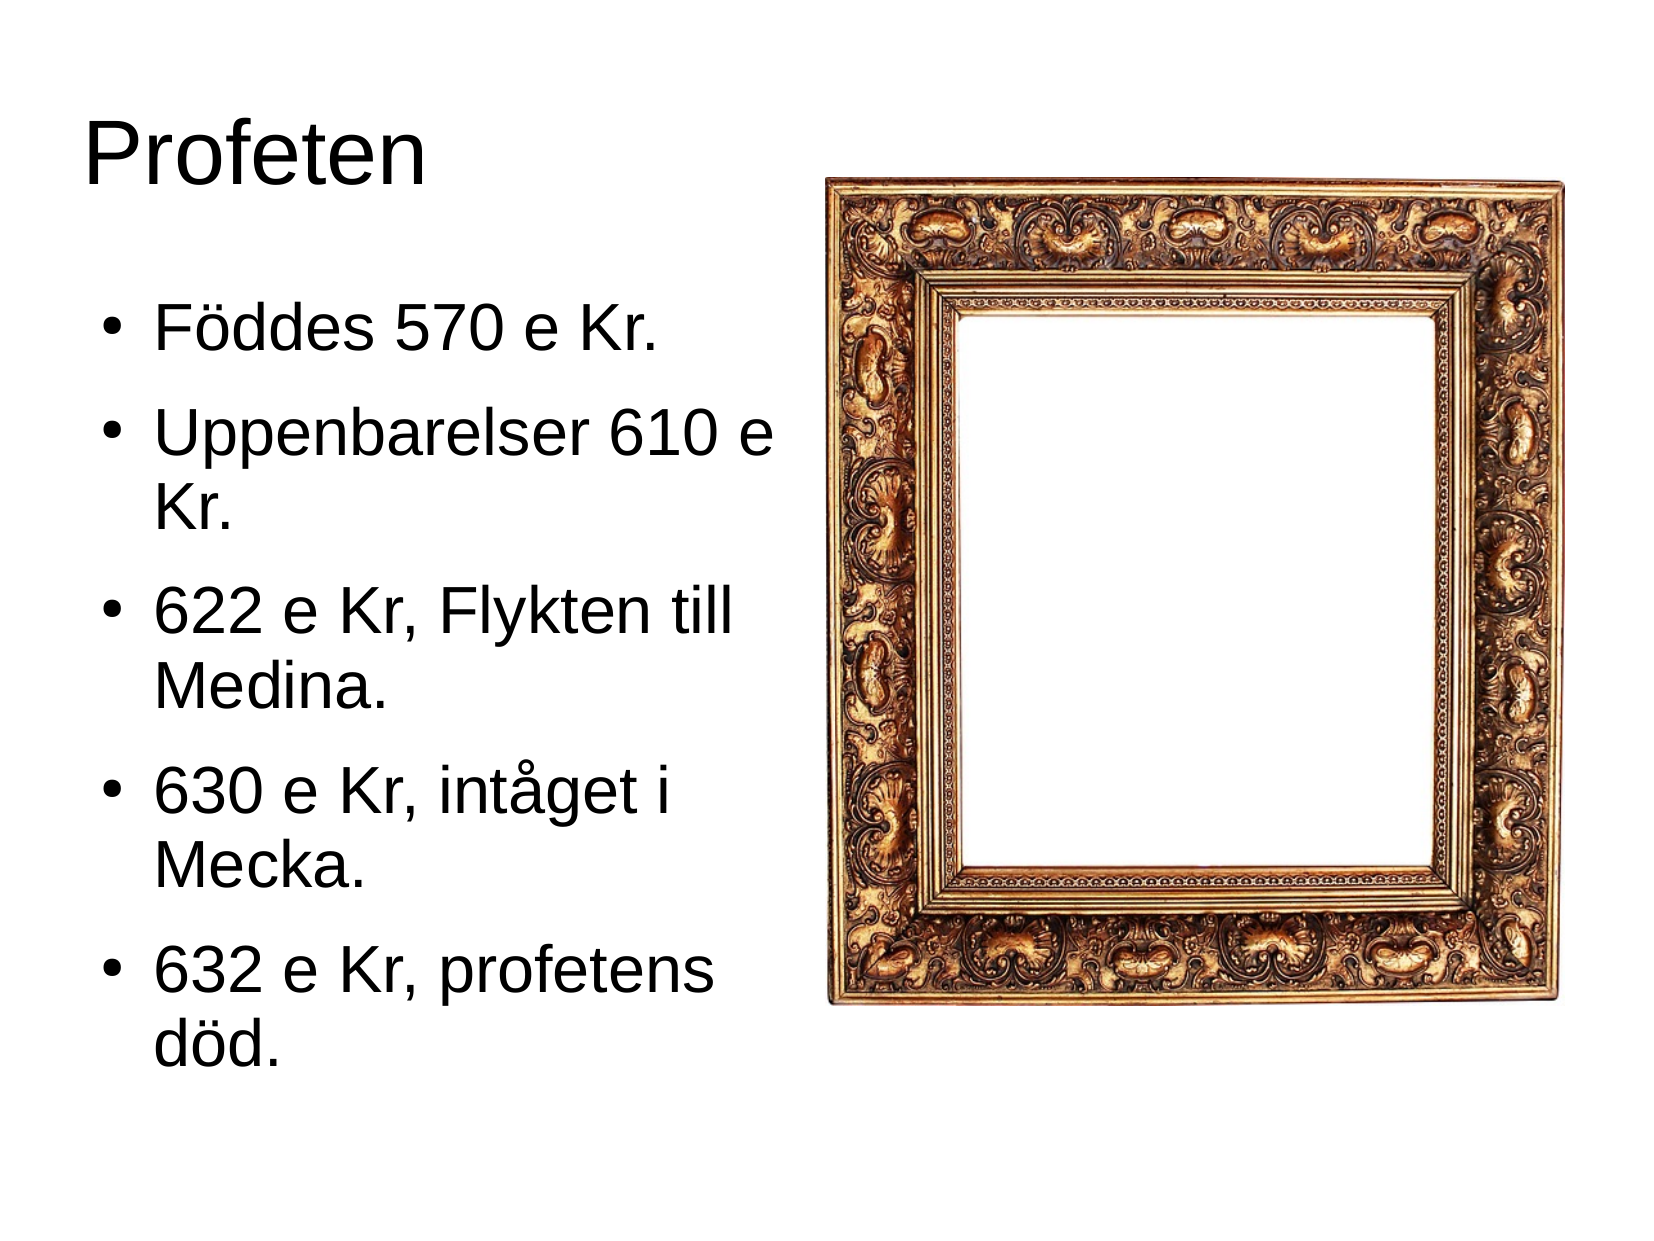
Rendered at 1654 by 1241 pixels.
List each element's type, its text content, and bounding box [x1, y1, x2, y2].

list Föddes 570 e Kr. Uppenbarelser 610 e Kr. 622 e Kr, Flykten till Medina. 630 e Kr, intåget i Mecka. 632 e Kr, profetens död. [82, 290, 809, 1109]
picture [825, 177, 1565, 1006]
title Profeten [82, 49, 1571, 257]
